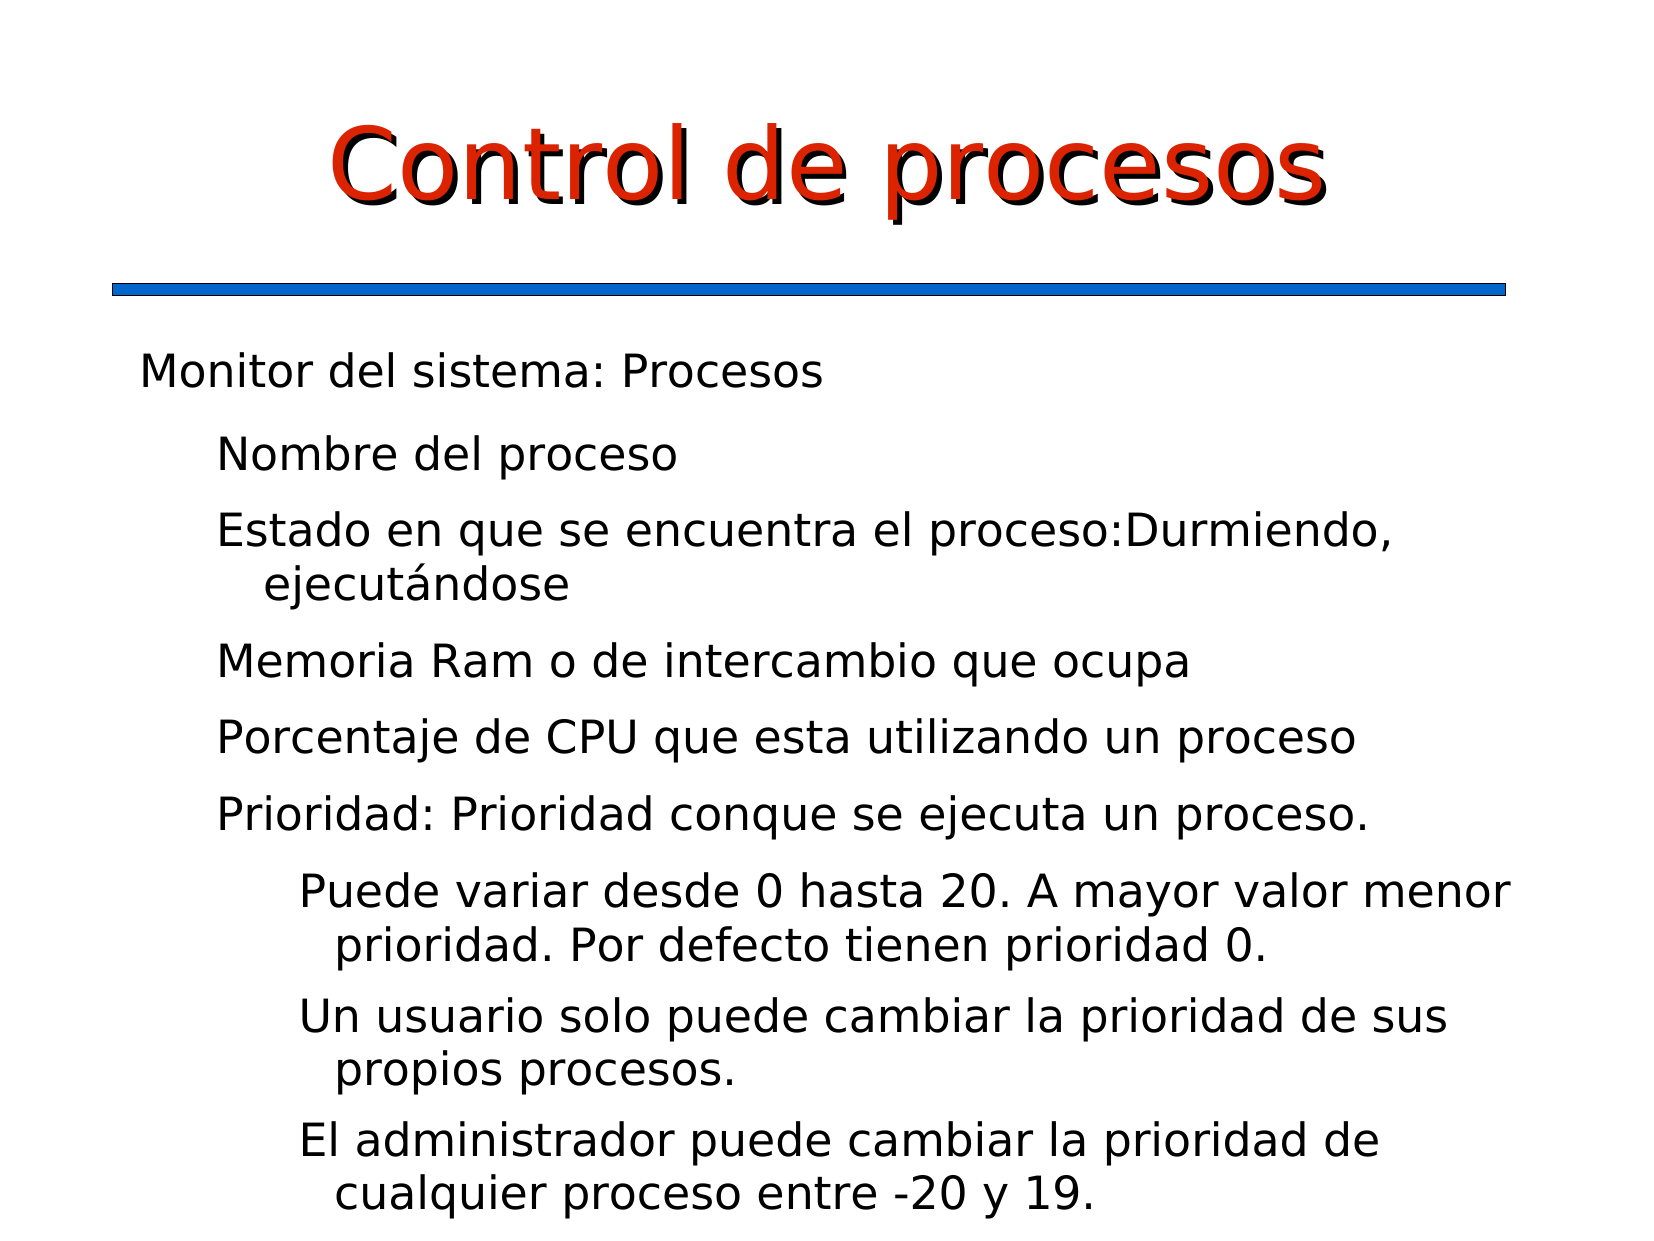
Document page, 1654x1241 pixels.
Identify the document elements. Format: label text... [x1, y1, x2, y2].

list Monitor del sistema: Procesos Nombre del proceso Estado en que se encuentra el proceso:Durmiendo, ejecutándose Memoria Ram o de intercambio que ocupa Porcentaje de CPU que esta utilizando un proceso Prioridad: Prioridad conque se ejecuta un proceso. Puede variar desde 0 hasta 20. A mayor valor menor prioridad. Por defecto tienen prioridad 0. Un usuario solo puede cambiar la prioridad de sus propios procesos. El administrador puede cambiar la prioridad de cualquier proceso entre -20 y 19. [121, 344, 1534, 1221]
title Control de procesos [121, 107, 1534, 224]
